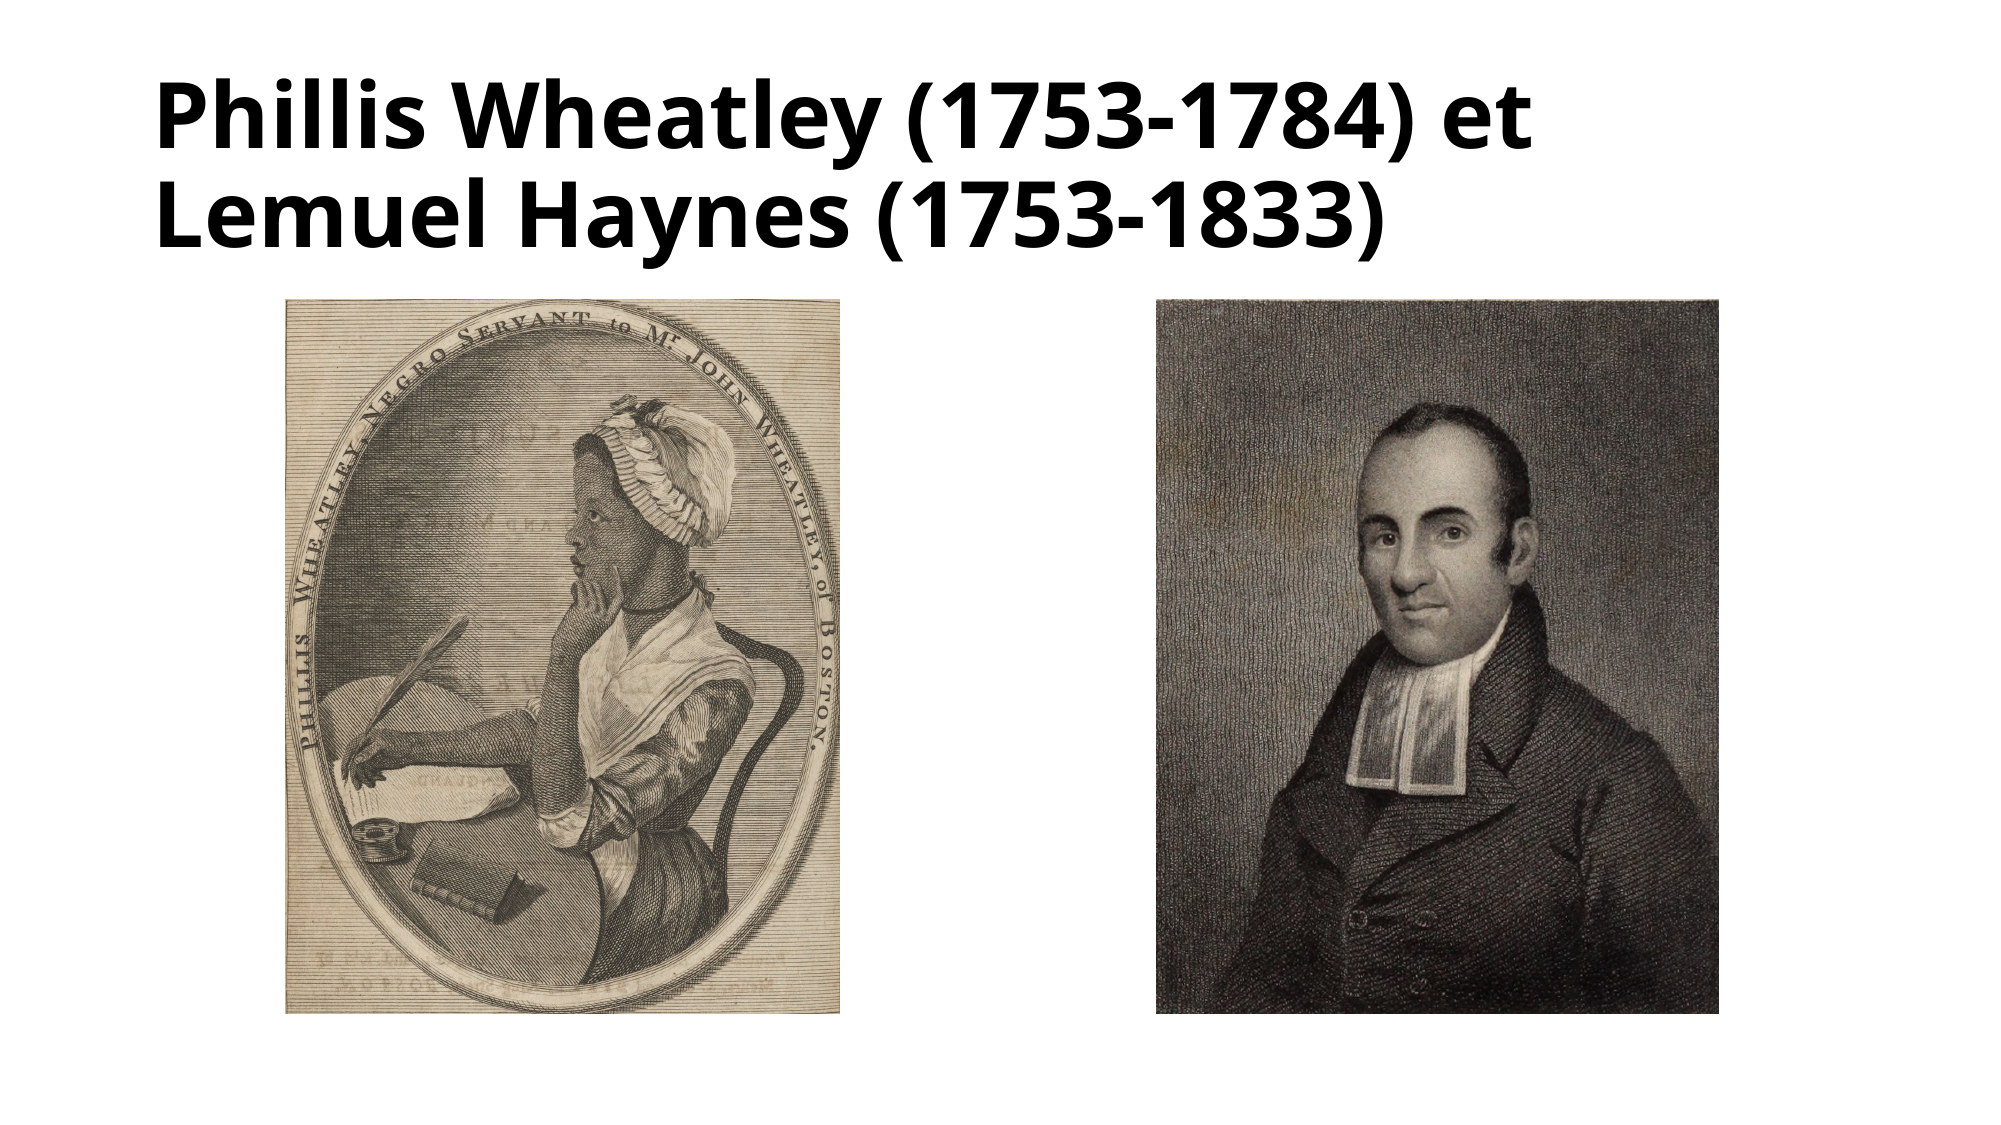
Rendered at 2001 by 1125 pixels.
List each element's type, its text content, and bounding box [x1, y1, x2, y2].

picture [1156, 299, 1719, 1014]
picture [285, 299, 840, 1014]
title Phillis Wheatley (1753-1784) et Lemuel Haynes (1753-1833) [137, 59, 1863, 278]
